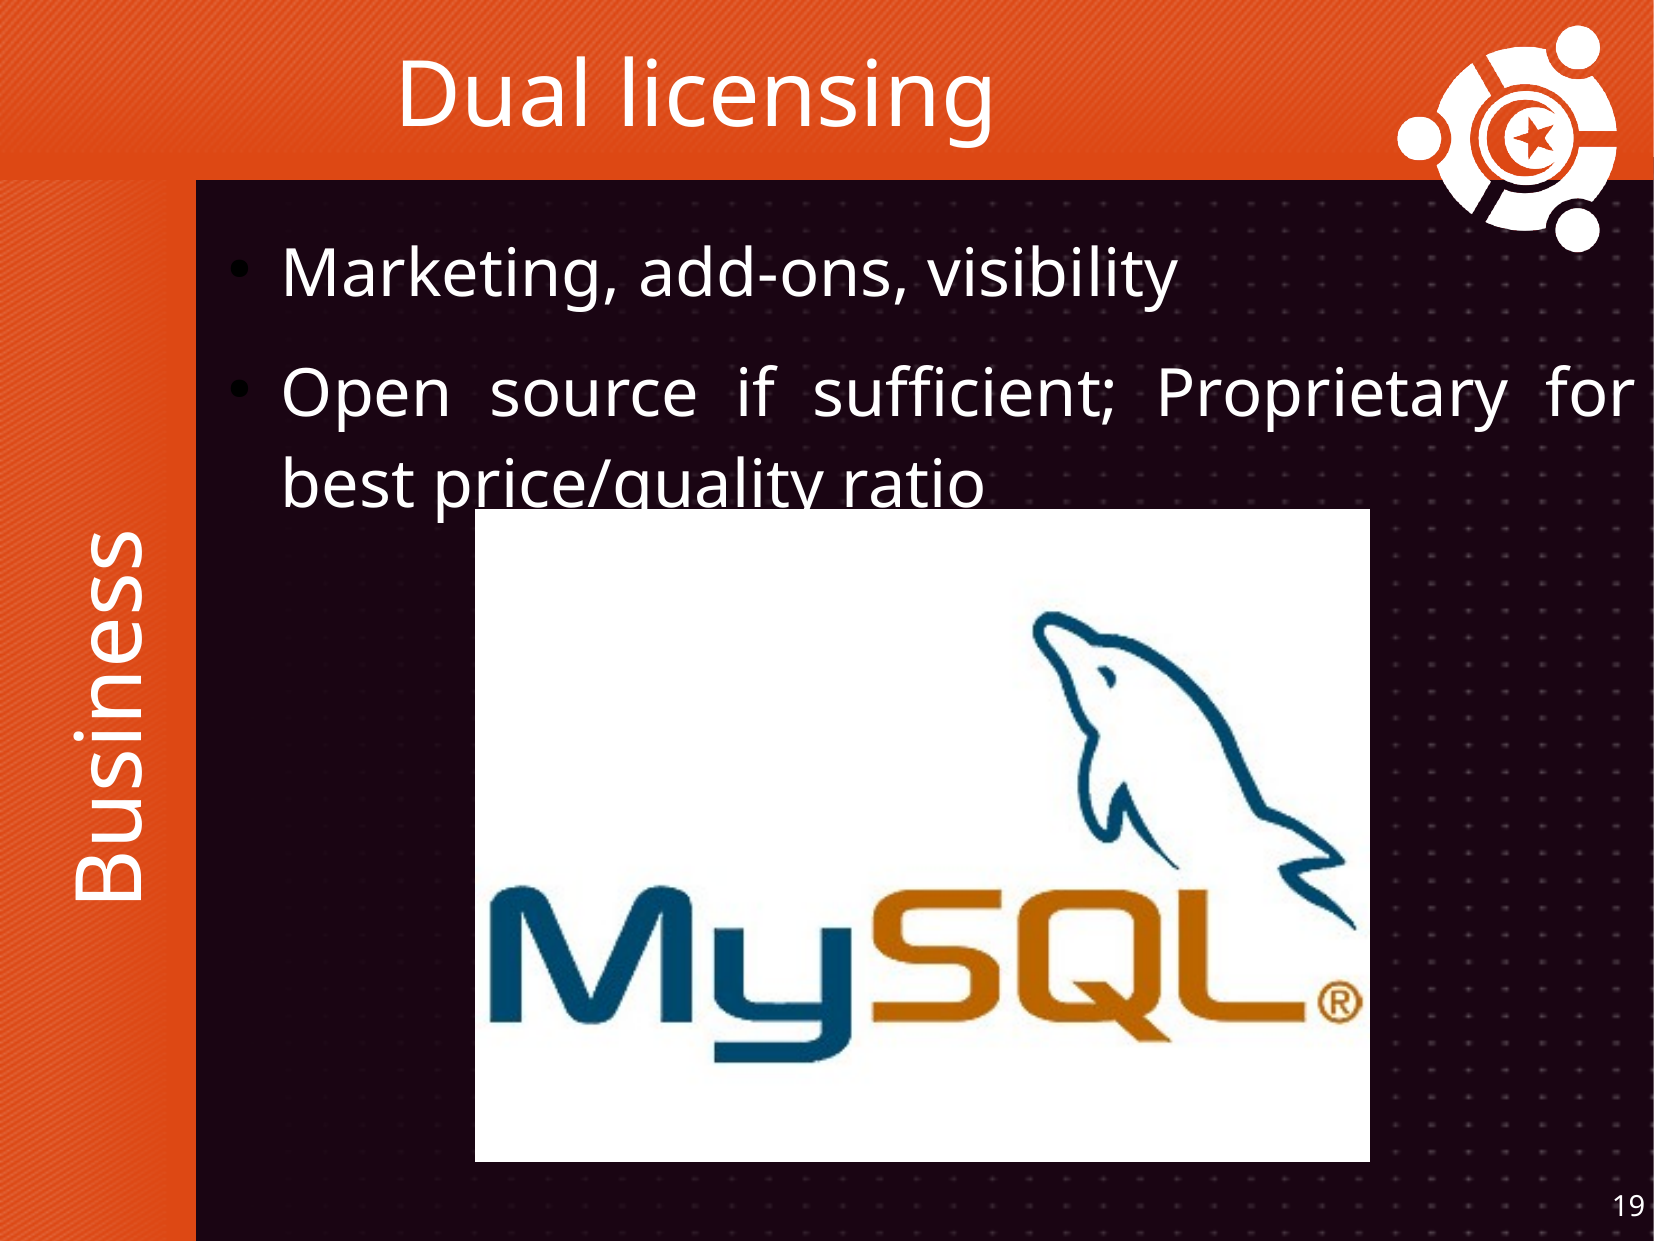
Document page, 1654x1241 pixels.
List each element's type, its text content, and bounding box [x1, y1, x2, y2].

list Marketing, add-ons, visibility Open source if sufficient; Proprietary for best price/quality ratio [210, 225, 1639, 1186]
picture [0, 0, 1654, 1241]
title Business [17, 210, 196, 1229]
title Dual licensing [0, 2, 1394, 181]
